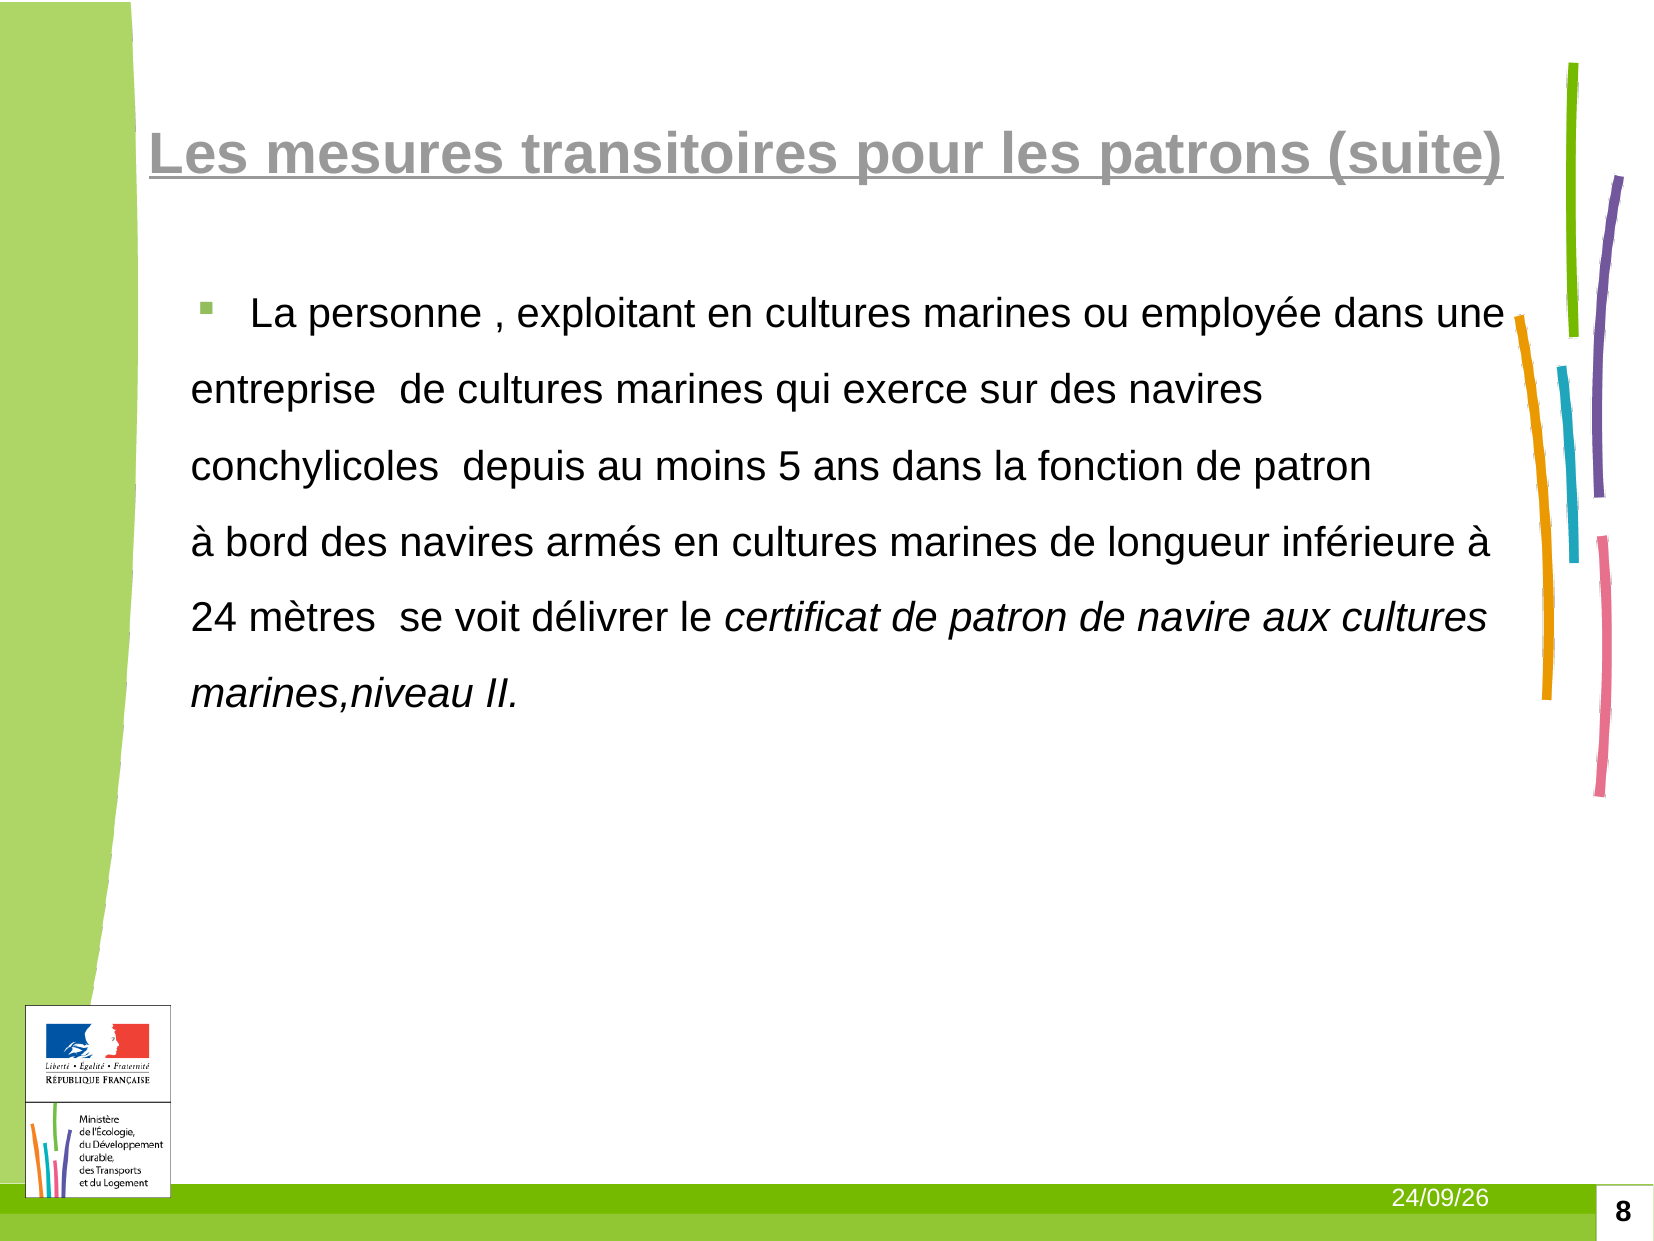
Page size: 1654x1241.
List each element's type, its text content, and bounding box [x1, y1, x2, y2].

list La personne , exploitant en cultures marines ou employée dans une entreprise de cultures marines qui exerce sur des navires conchylicoles depuis au moins 5 ans dans la fonction de patron à bord des navires armés en cultures marines de longueur inférieure à 24 mètres se voit délivrer le certificat de patron de navire aux cultures marines,niveau II. [179, 290, 1509, 1094]
title Les mesures transitoires pour les patrons (suite) [82, 56, 1571, 250]
picture [0, 2, 1654, 1241]
